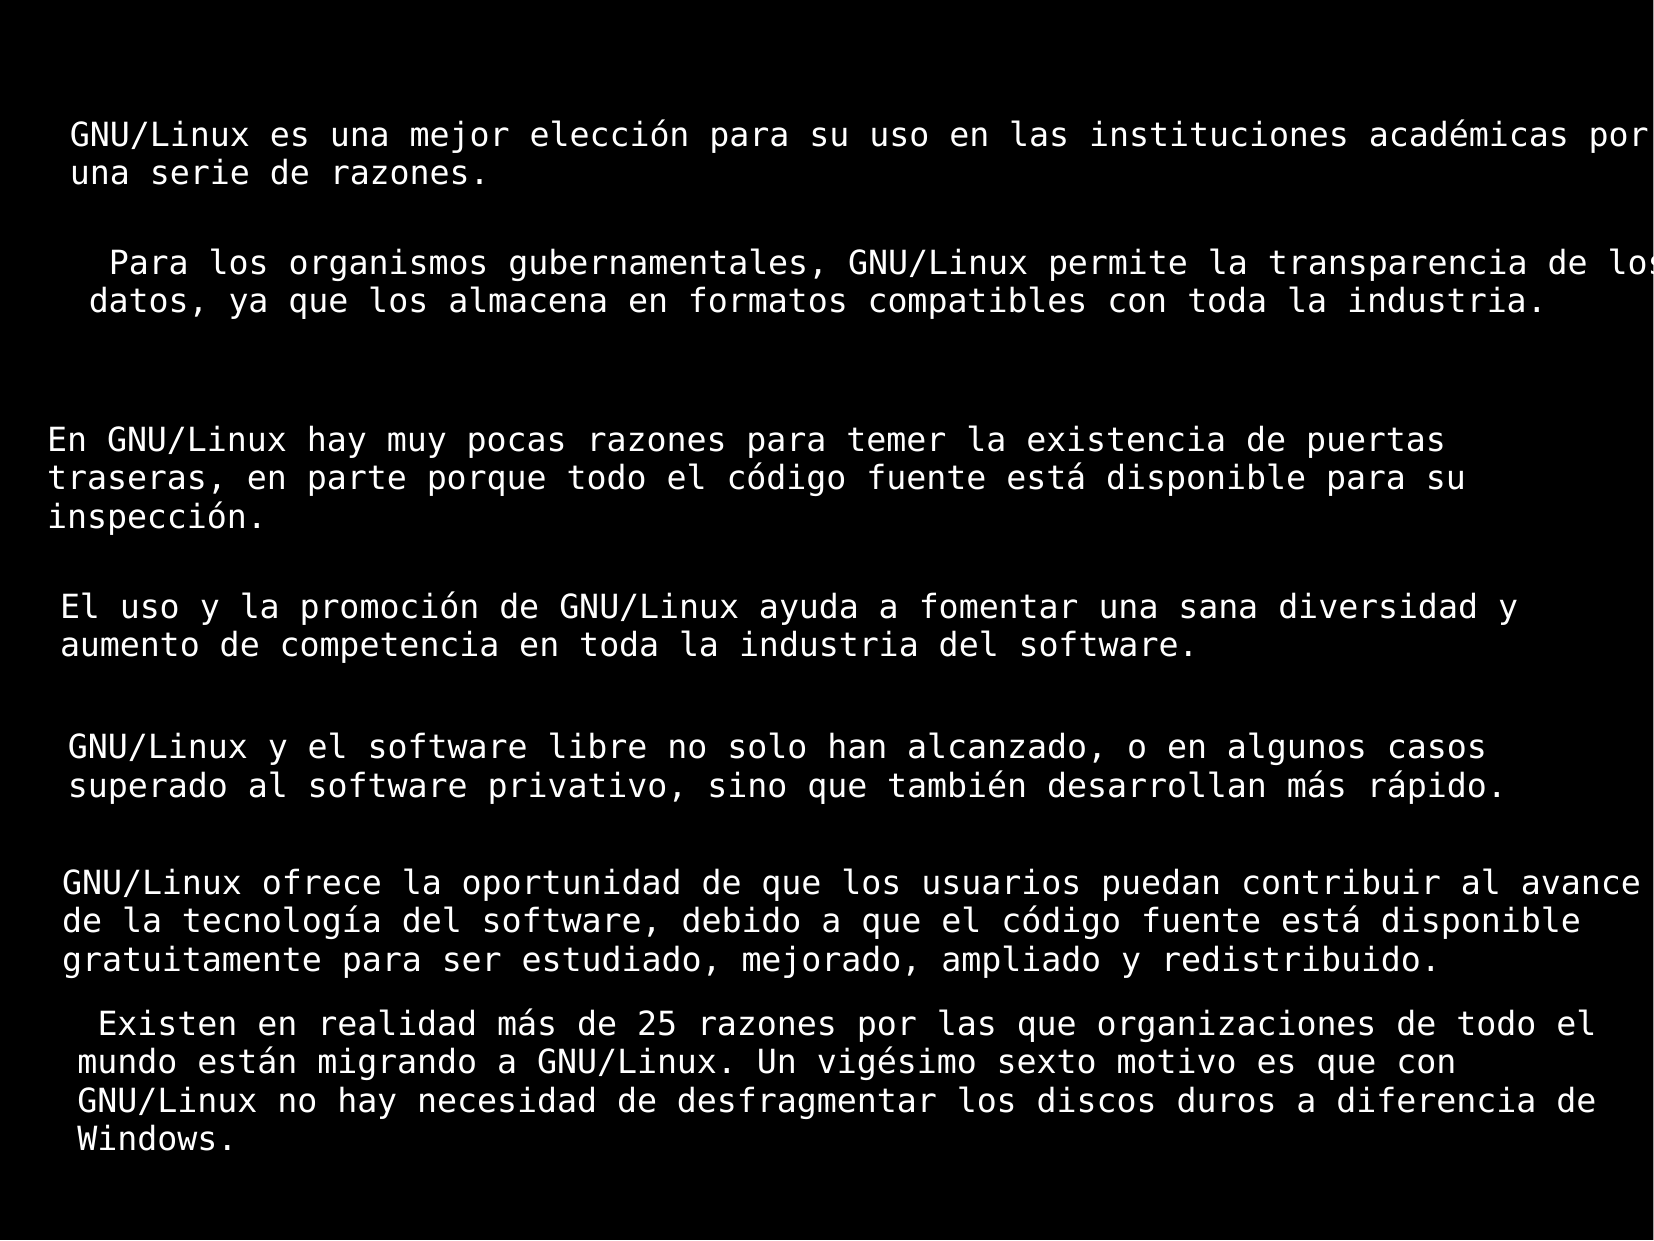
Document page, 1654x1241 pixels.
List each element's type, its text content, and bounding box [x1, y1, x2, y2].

text_box Para los organismos gubernamentales, GNU/Linux permite la transparencia de los datos, ya que los almacena en formatos compatibles con toda la industria. [73, 236, 1654, 336]
text_box En GNU/Linux hay muy pocas razones para temer la existencia de puertas traseras, en parte porque todo el código fuente está disponible para su inspección. [32, 413, 1605, 544]
text_box GNU/Linux es una mejor elección para su uso en las instituciones académicas por una serie de razones. [55, 107, 1654, 207]
text_box GNU/Linux ofrece la oportunidad de que los usuarios puedan contribuir al avance de la tecnología del software, debido a que el código fuente está disponible gratuitamente para ser estudiado, mejorado, ampliado y redistribuido. [47, 856, 1654, 998]
text_box El uso y la promoción de GNU/Linux ayuda a fomentar una sana diversidad y aumento de competencia en toda la industria del software. [45, 580, 1536, 680]
text_box Existen en realidad más de 25 razones por las que organizaciones de todo el mundo están migrando a GNU/Linux. Un vigésimo sexto motivo es que con GNU/Linux no hay necesidad de desfragmentar los discos duros a diferencia de Windows. [62, 997, 1654, 1166]
text_box GNU/Linux y el software libre no solo han alcanzado, o en algunos casos superado al software privativo, sino que también desarrollan más rápido. [53, 720, 1651, 820]
